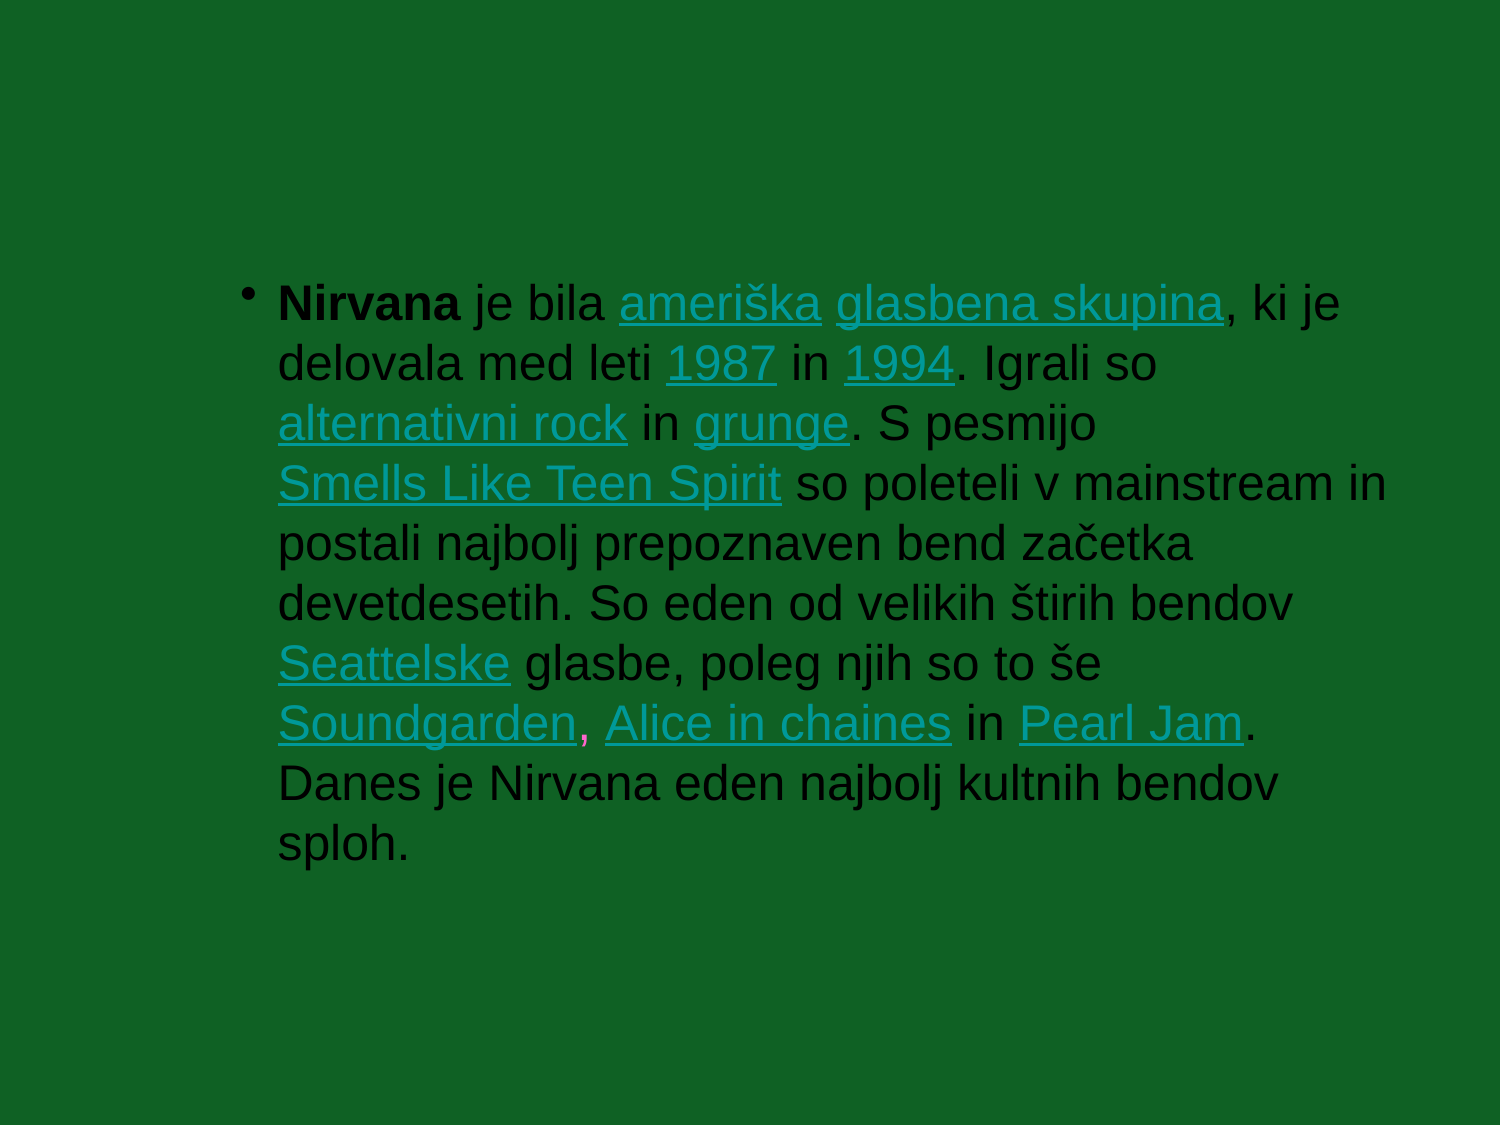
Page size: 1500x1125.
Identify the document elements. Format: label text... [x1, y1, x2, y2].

list Nirvana je bila ameriška glasbena skupina, ki je delovala med leti 1987 in 1994. Igrali so alternativni rock in grunge. S pesmijo Smells Like Teen Spirit so poleteli v mainstream in postali najbolj prepoznaven bend začetka devetdesetih. So eden od velikih štirih bendov Seattelske glasbe, poleg njih so to še Soundgarden, Alice in chaines in Pearl Jam. Danes je Nirvana eden najbolj kultnih bendov sploh. [75, 262, 1425, 1005]
